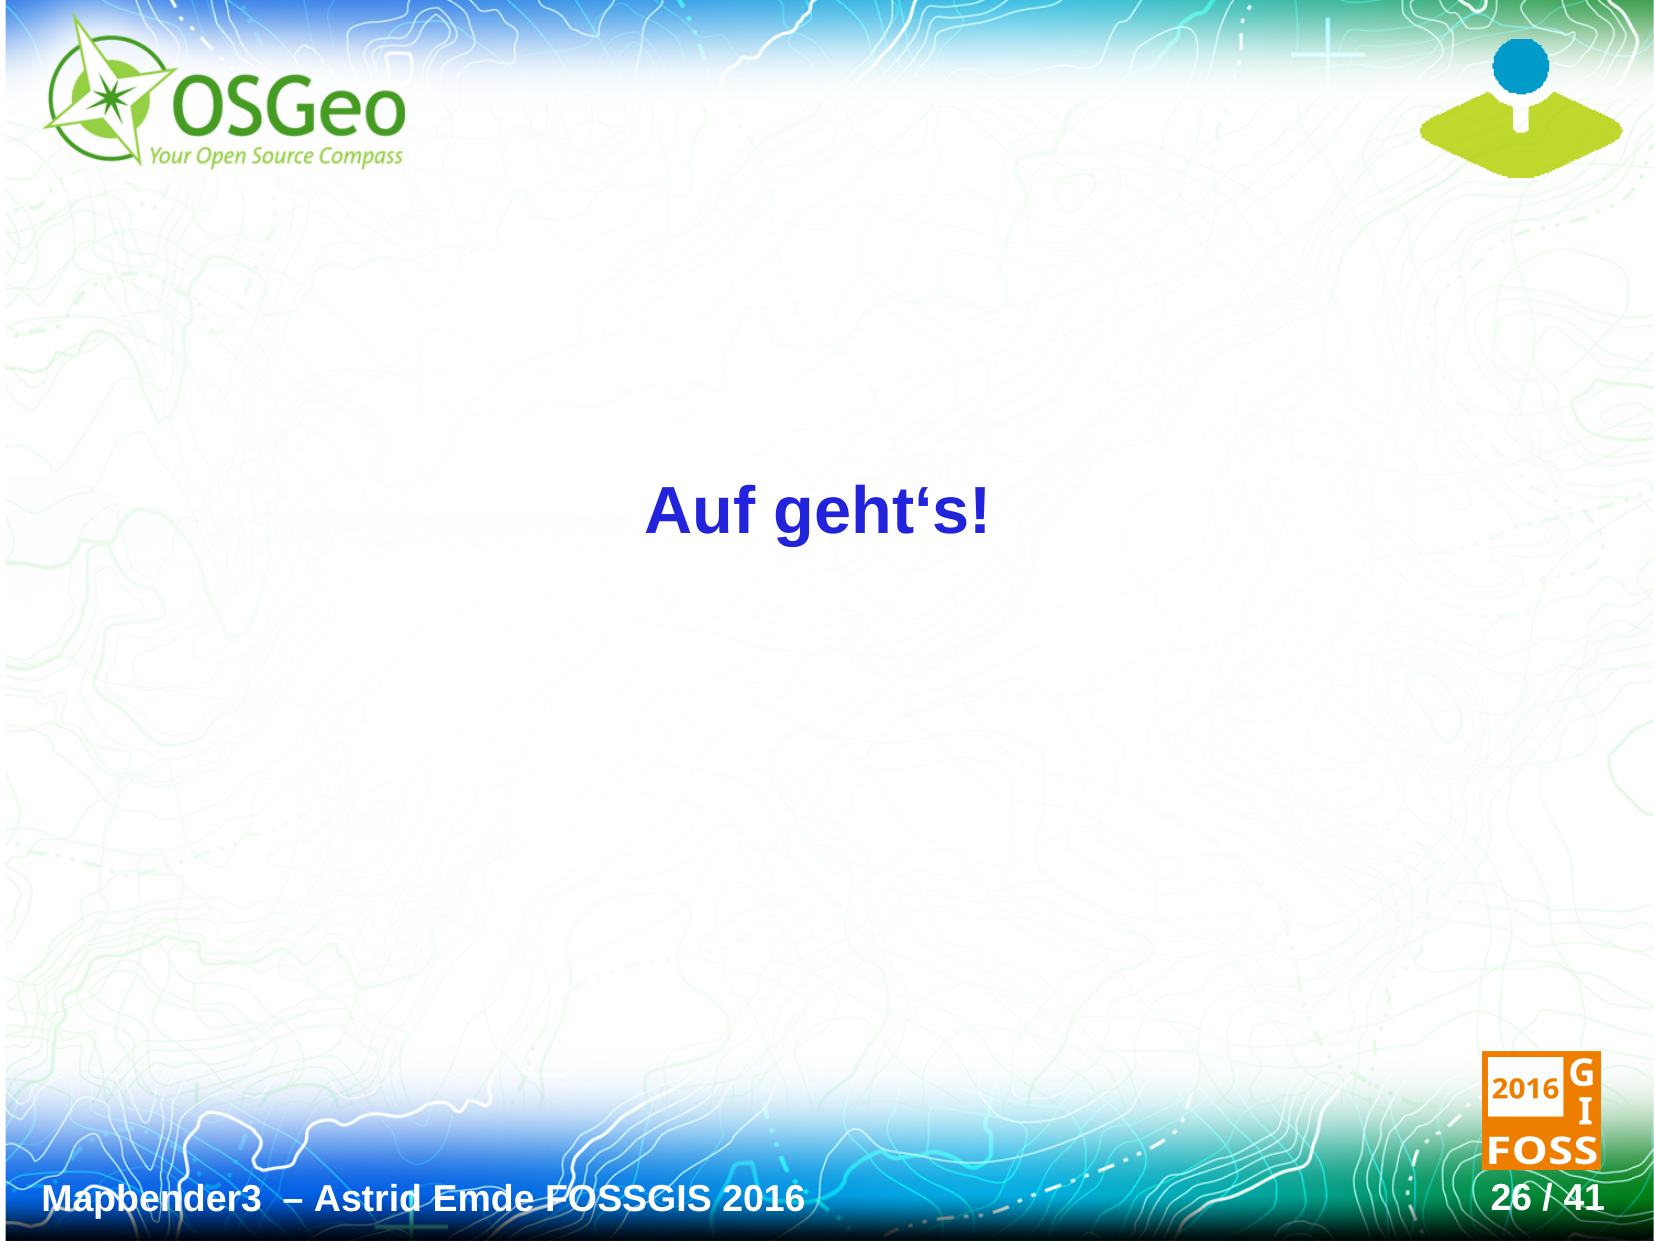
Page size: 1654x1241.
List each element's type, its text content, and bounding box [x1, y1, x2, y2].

title Auf geht‘s! [74, 445, 1563, 577]
picture [5, 0, 1654, 1241]
